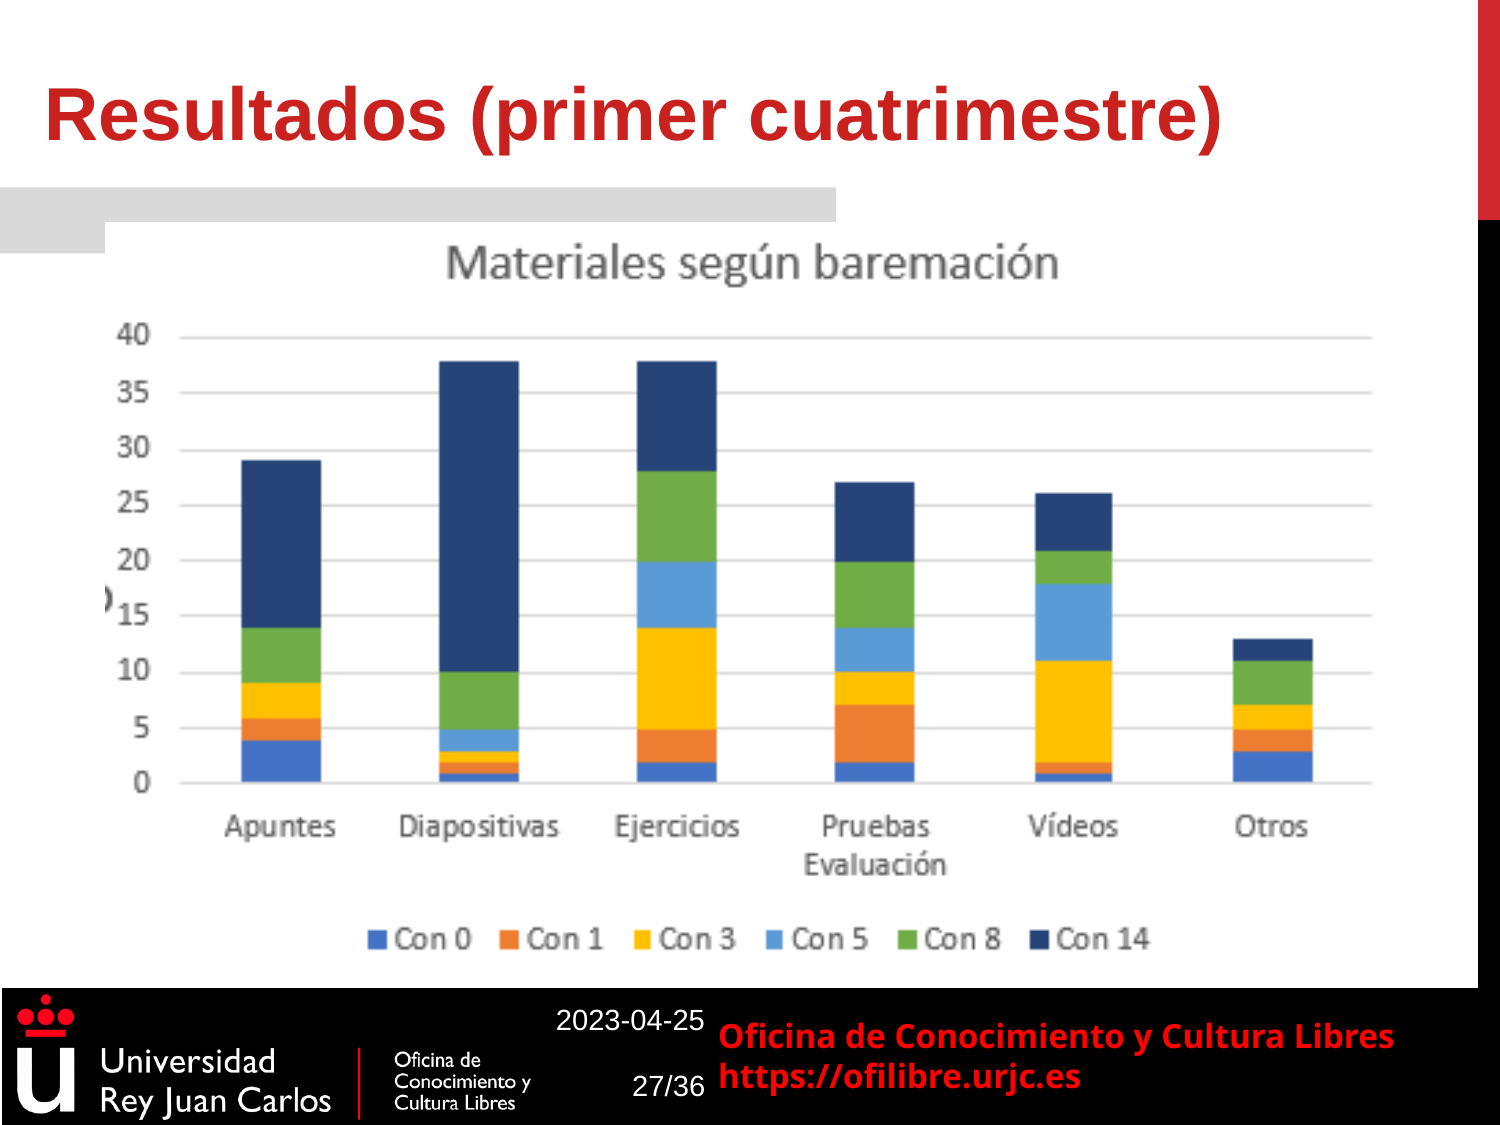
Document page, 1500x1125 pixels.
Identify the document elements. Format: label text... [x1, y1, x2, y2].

picture [17, 994, 531, 1120]
picture [105, 222, 1396, 976]
text_box Resultados (primer cuatrimestre) [30, 64, 1306, 248]
title [75, 7, 1425, 196]
